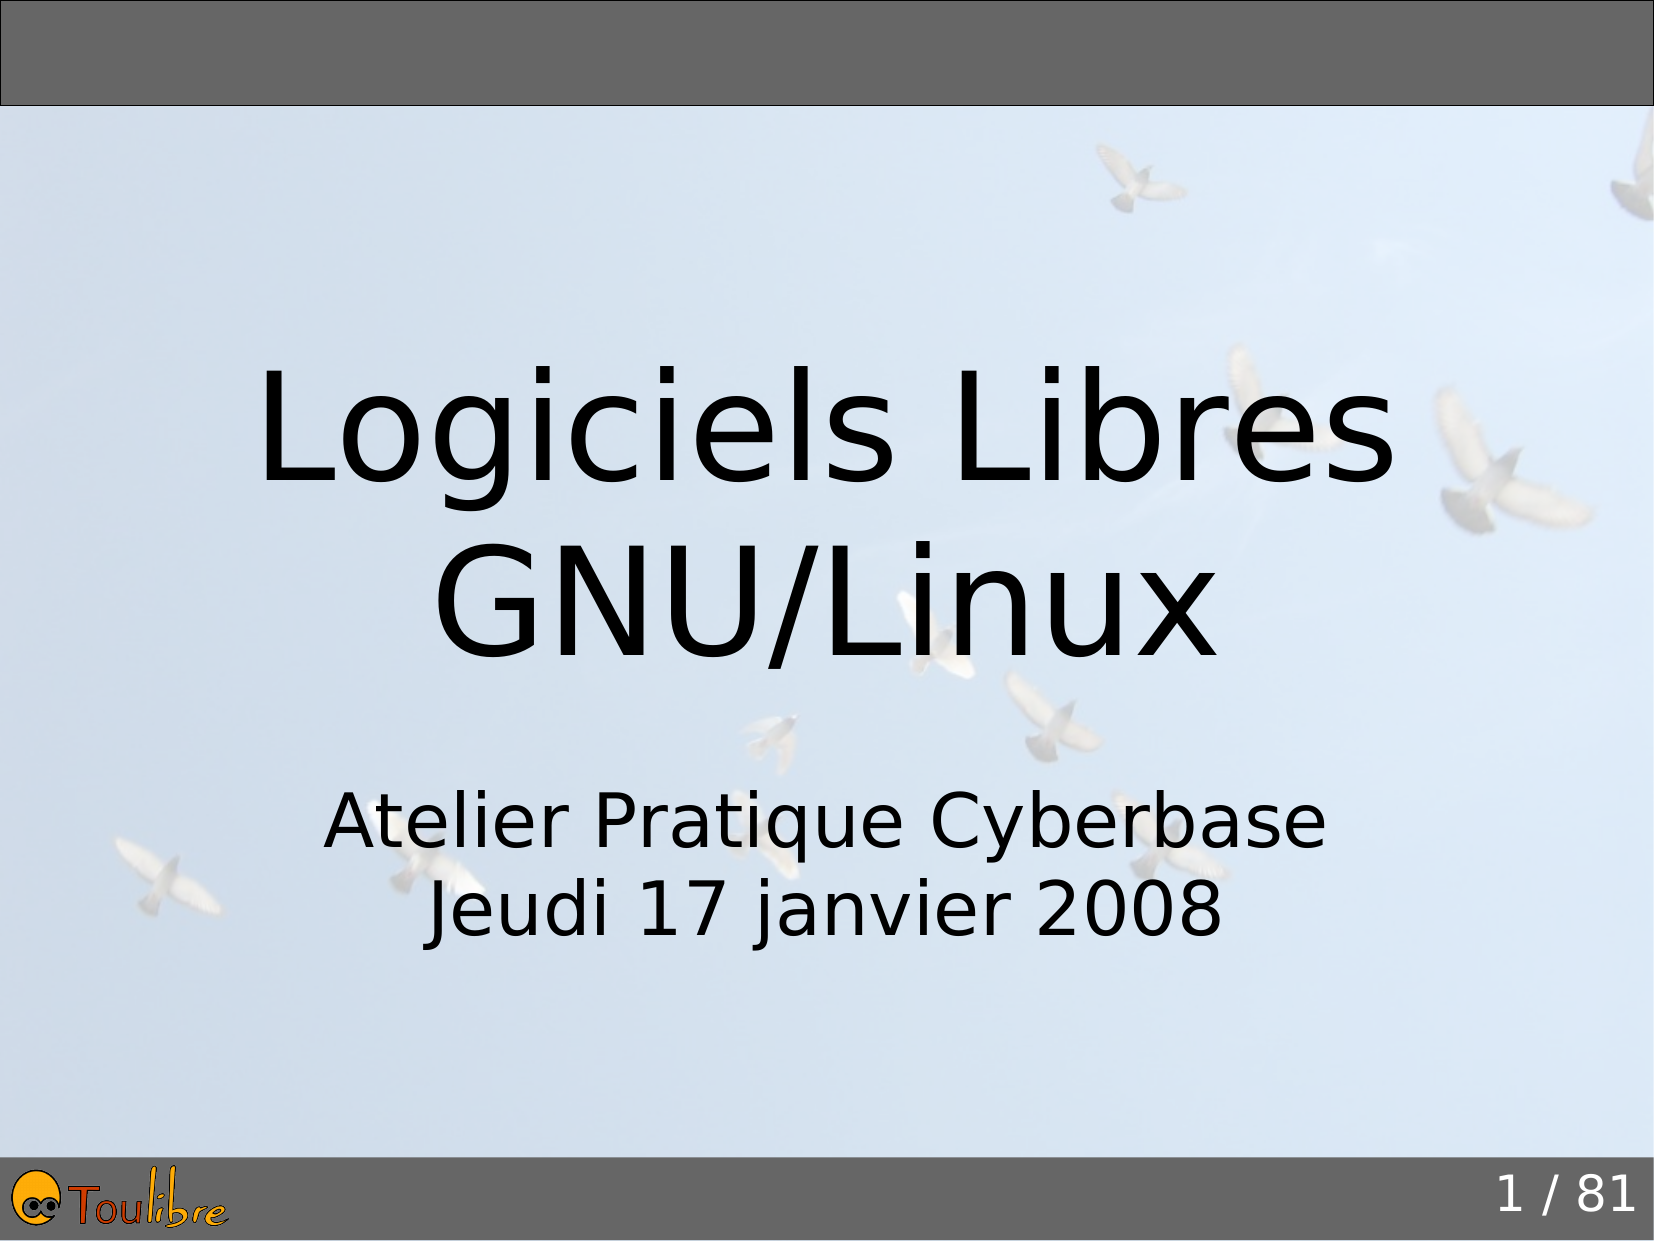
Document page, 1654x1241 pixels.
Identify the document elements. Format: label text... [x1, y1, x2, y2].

text_box Logiciels Libres GNU/Linux Atelier Pratique Cyberbase Jeudi 17 janvier 2008 [0, 334, 1654, 961]
picture [11, 1165, 229, 1228]
